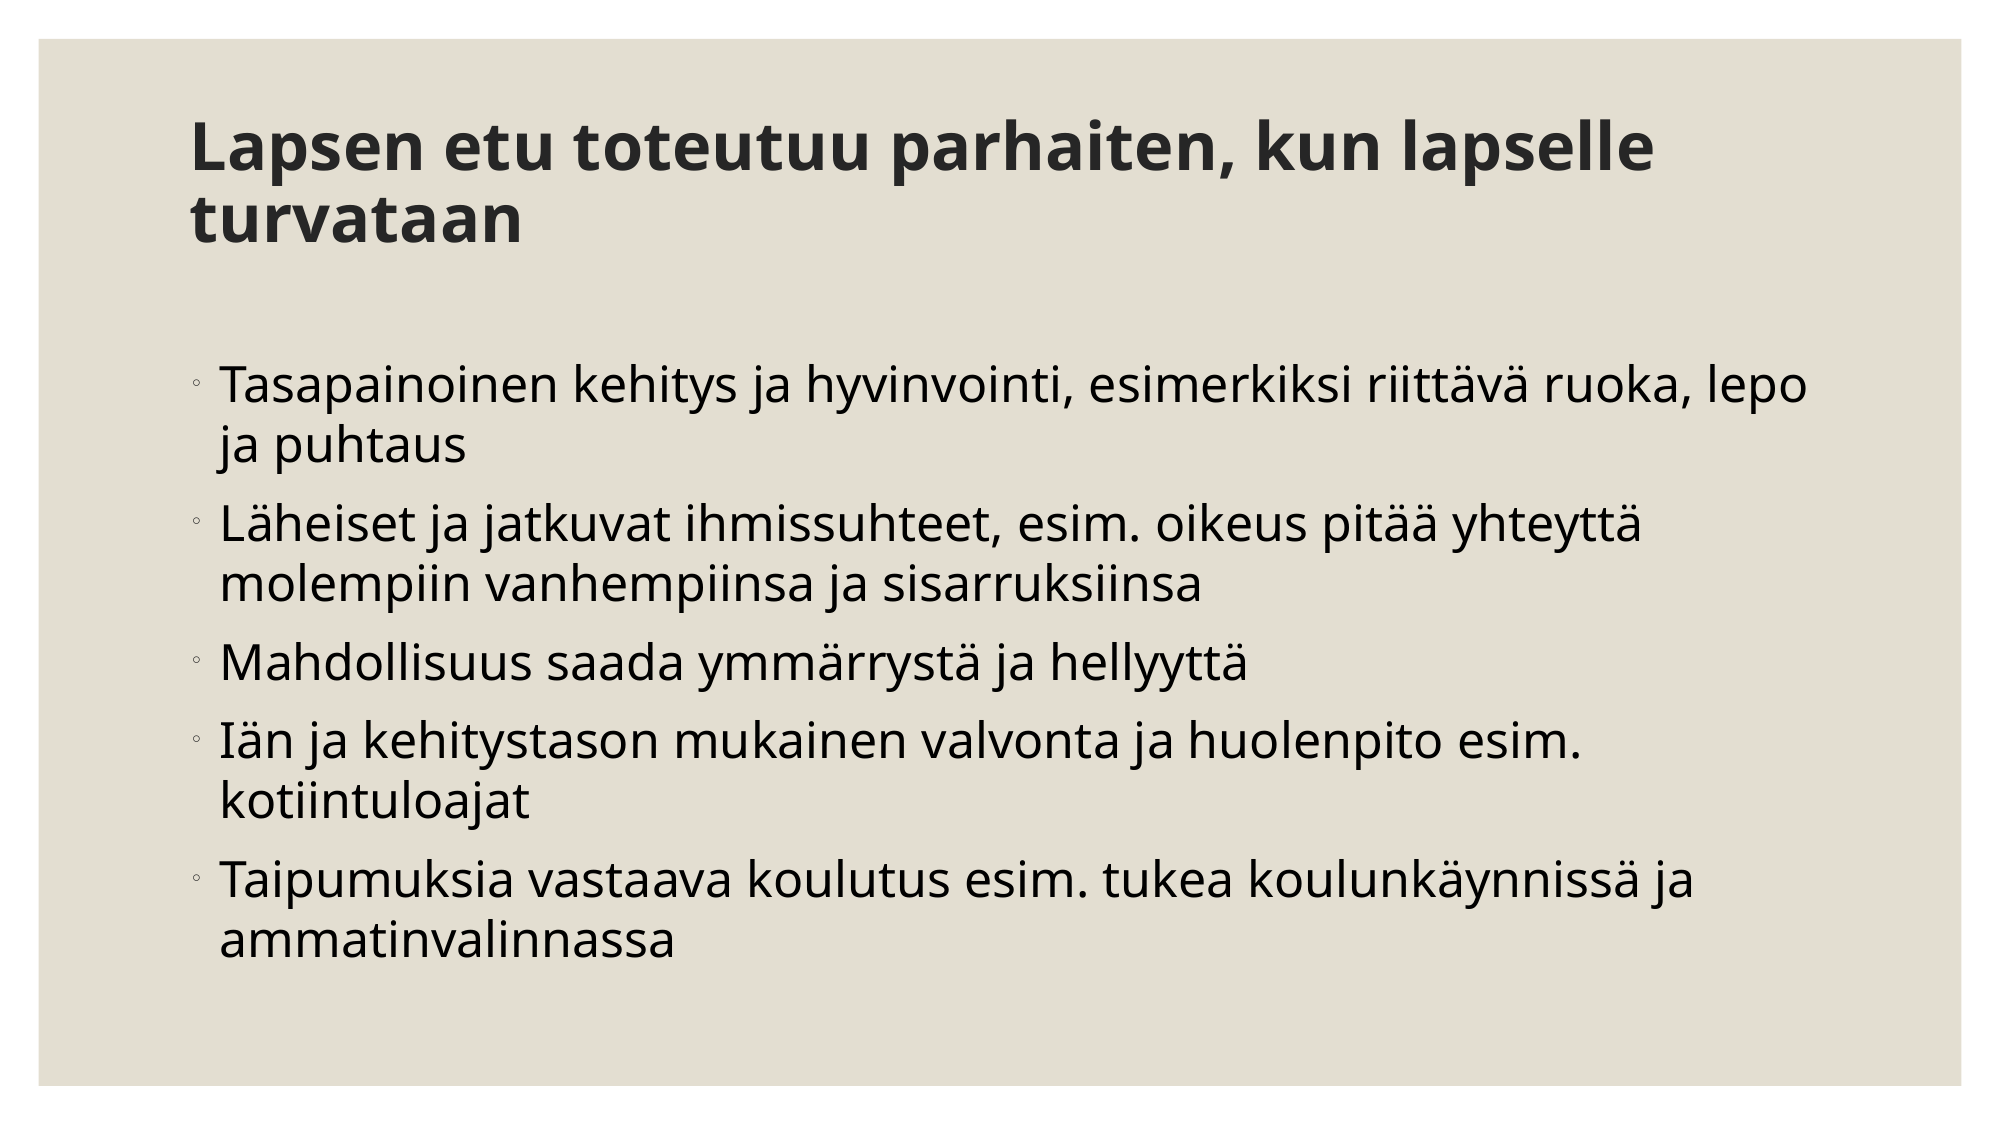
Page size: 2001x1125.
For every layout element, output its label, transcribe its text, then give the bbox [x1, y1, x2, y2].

list Tasapainoinen kehitys ja hyvinvointi, esimerkiksi riittävä ruoka, lepo ja puhtaus Läheiset ja jatkuvat ihmissuhteet, esim. oikeus pitää yhteyttä molempiin vanhempiinsa ja sisarruksiinsa Mahdollisuus saada ymmärrystä ja hellyyttä Iän ja kehitystason mukainen valvonta ja huolenpito esim. kotiintuloajat Taipumuksia vastaava koulutus esim. tukea koulunkäynnissä ja ammatinvalinnassa [174, 345, 1825, 990]
title Lapsen etu toteutuu parhaiten, kun lapselle turvataan [174, 105, 1825, 331]
